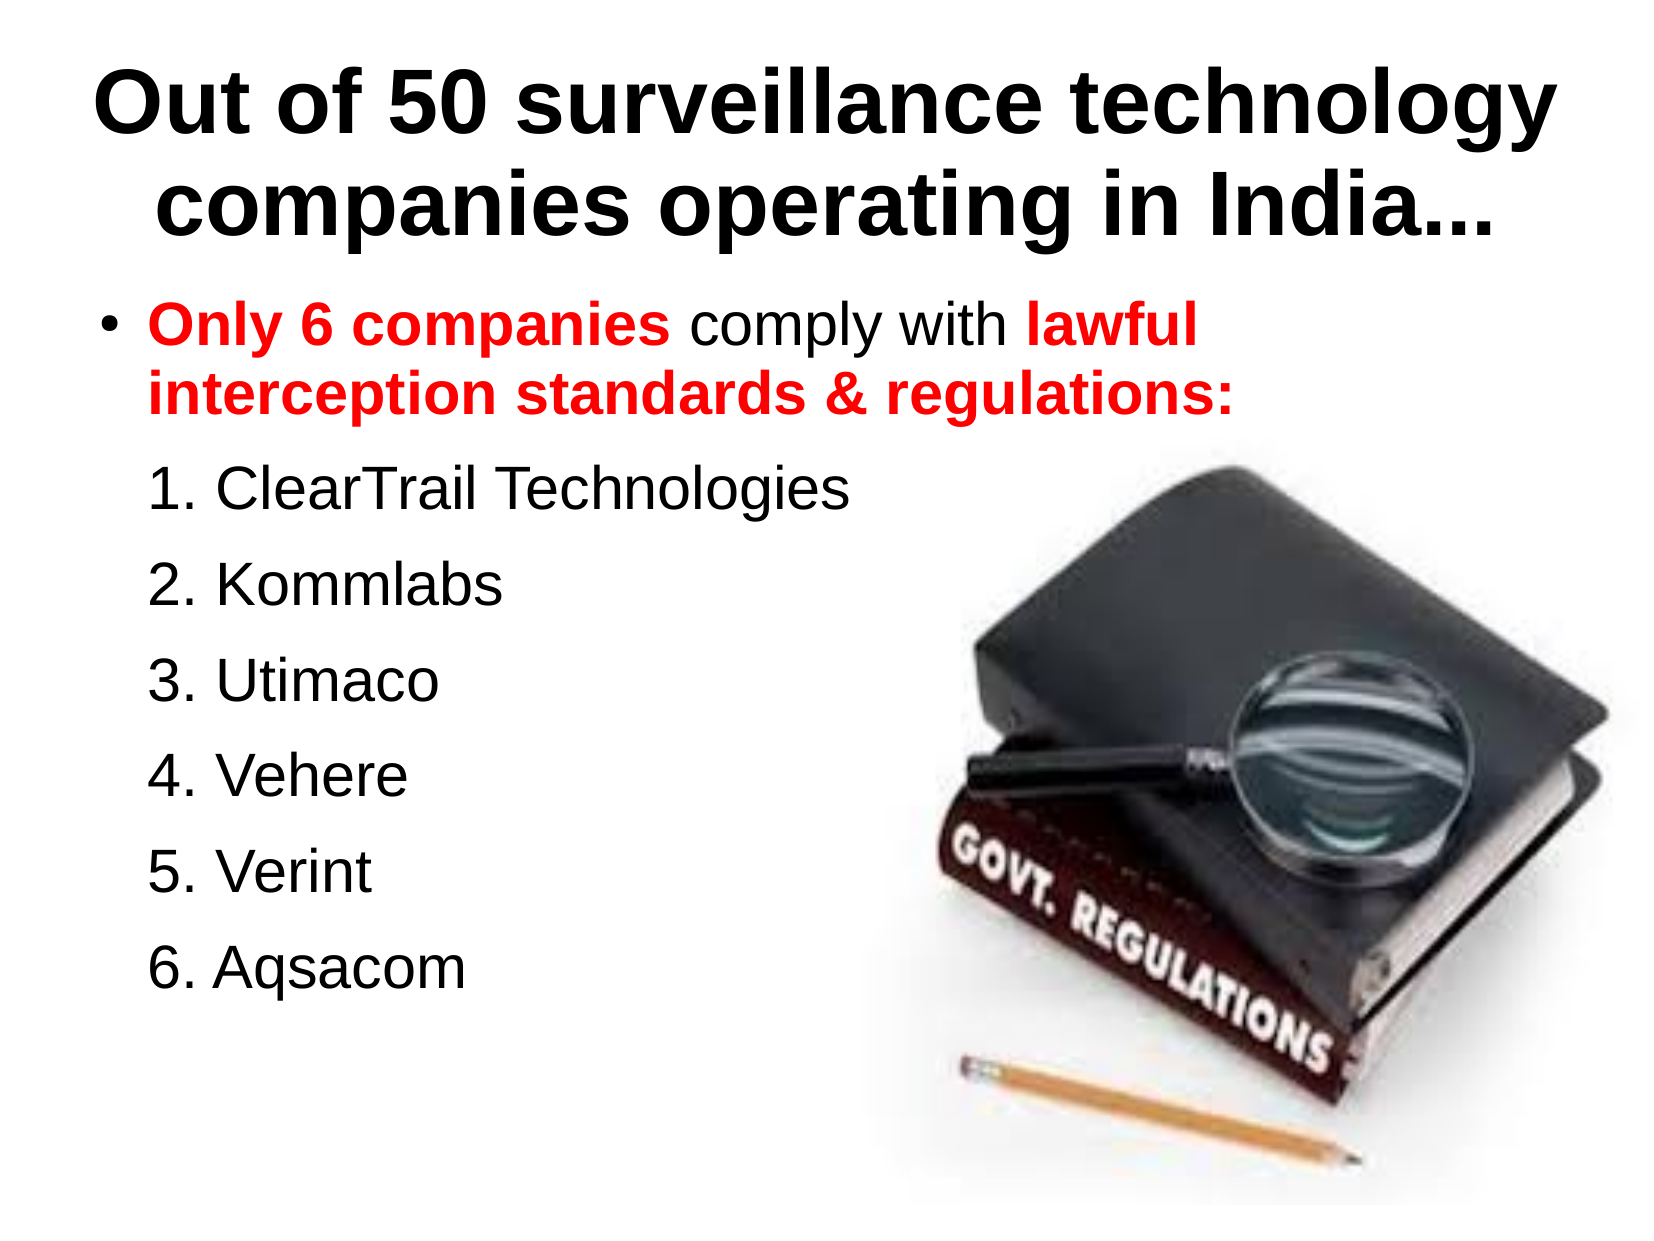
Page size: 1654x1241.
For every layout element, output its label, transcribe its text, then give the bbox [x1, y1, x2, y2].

picture [862, 436, 1654, 1205]
title Out of 50 surveillance technology companies operating in India... [82, 49, 1571, 257]
list Only 6 companies comply with lawful interception standards & regulations: 1. ClearTrail Technologies 2. Kommlabs 3. Utimaco 4. Vehere 5. Verint 6. Aqsacom [82, 290, 1538, 1010]
